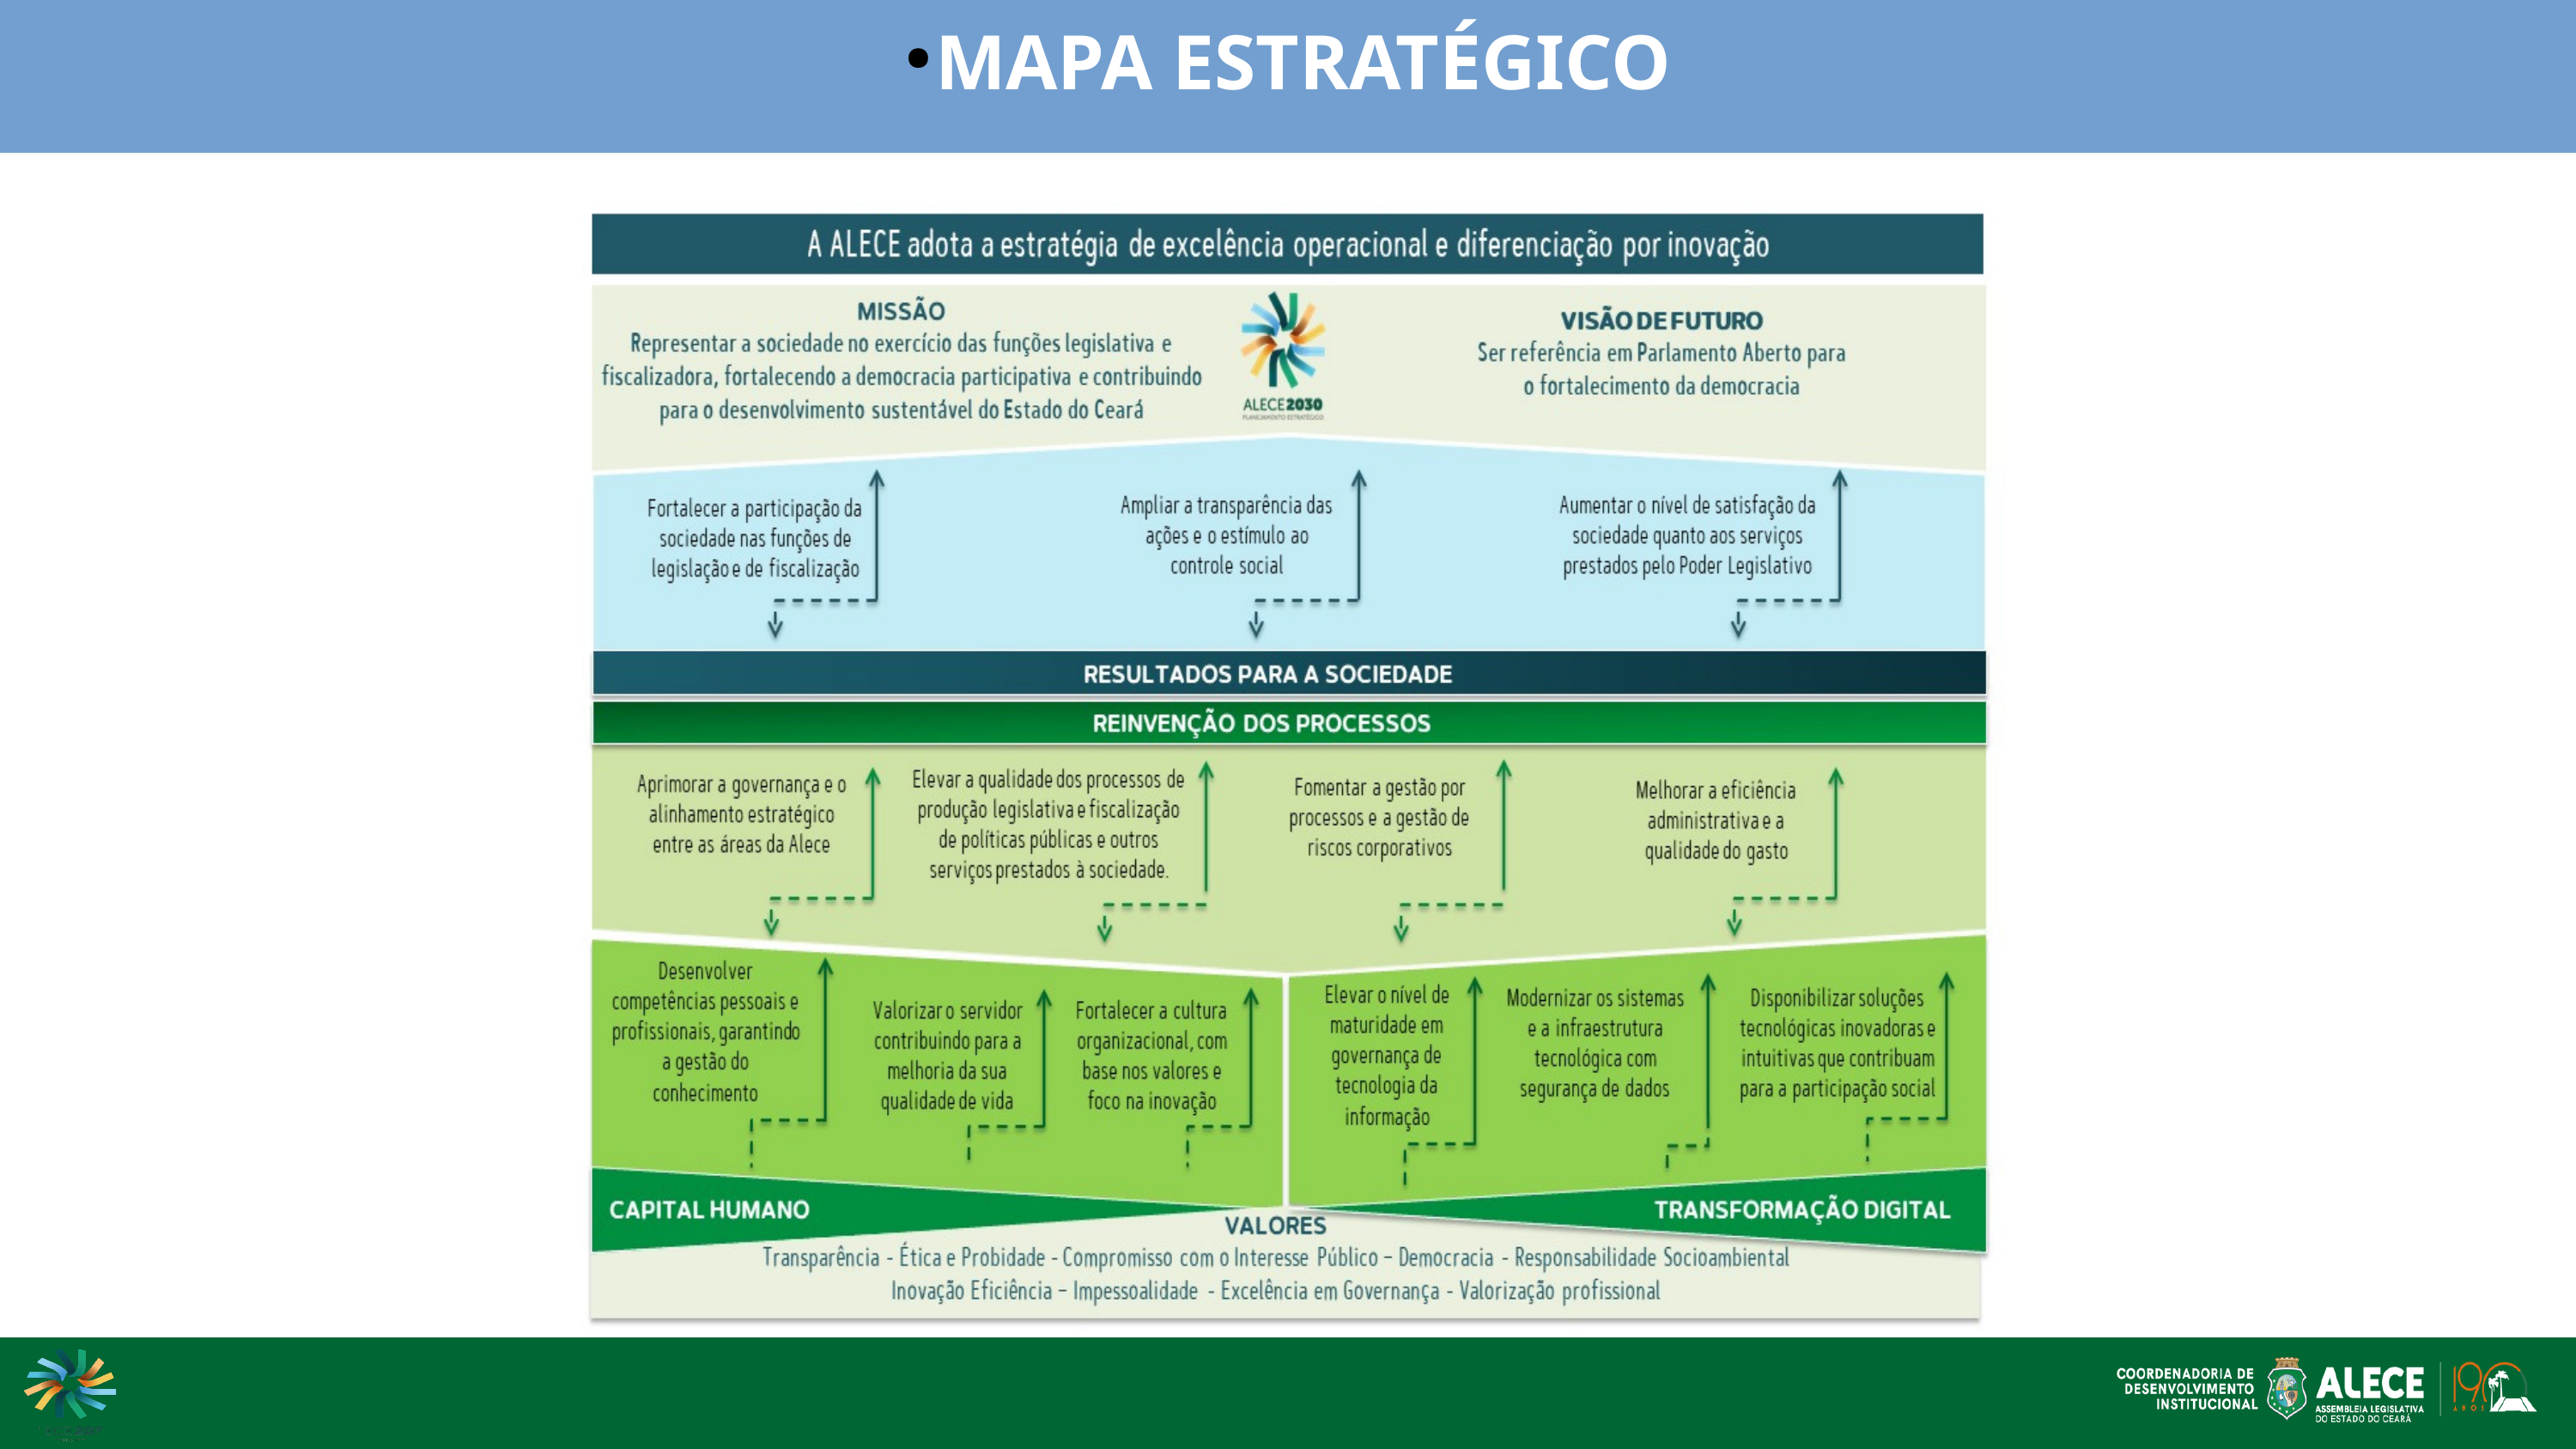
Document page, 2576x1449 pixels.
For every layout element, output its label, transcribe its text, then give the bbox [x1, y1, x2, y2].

table_header MAPA ESTRATÉGICO [0, 0, 2576, 153]
text_box [0, 1335, 2576, 1449]
text_box [445, 189, 2131, 1330]
